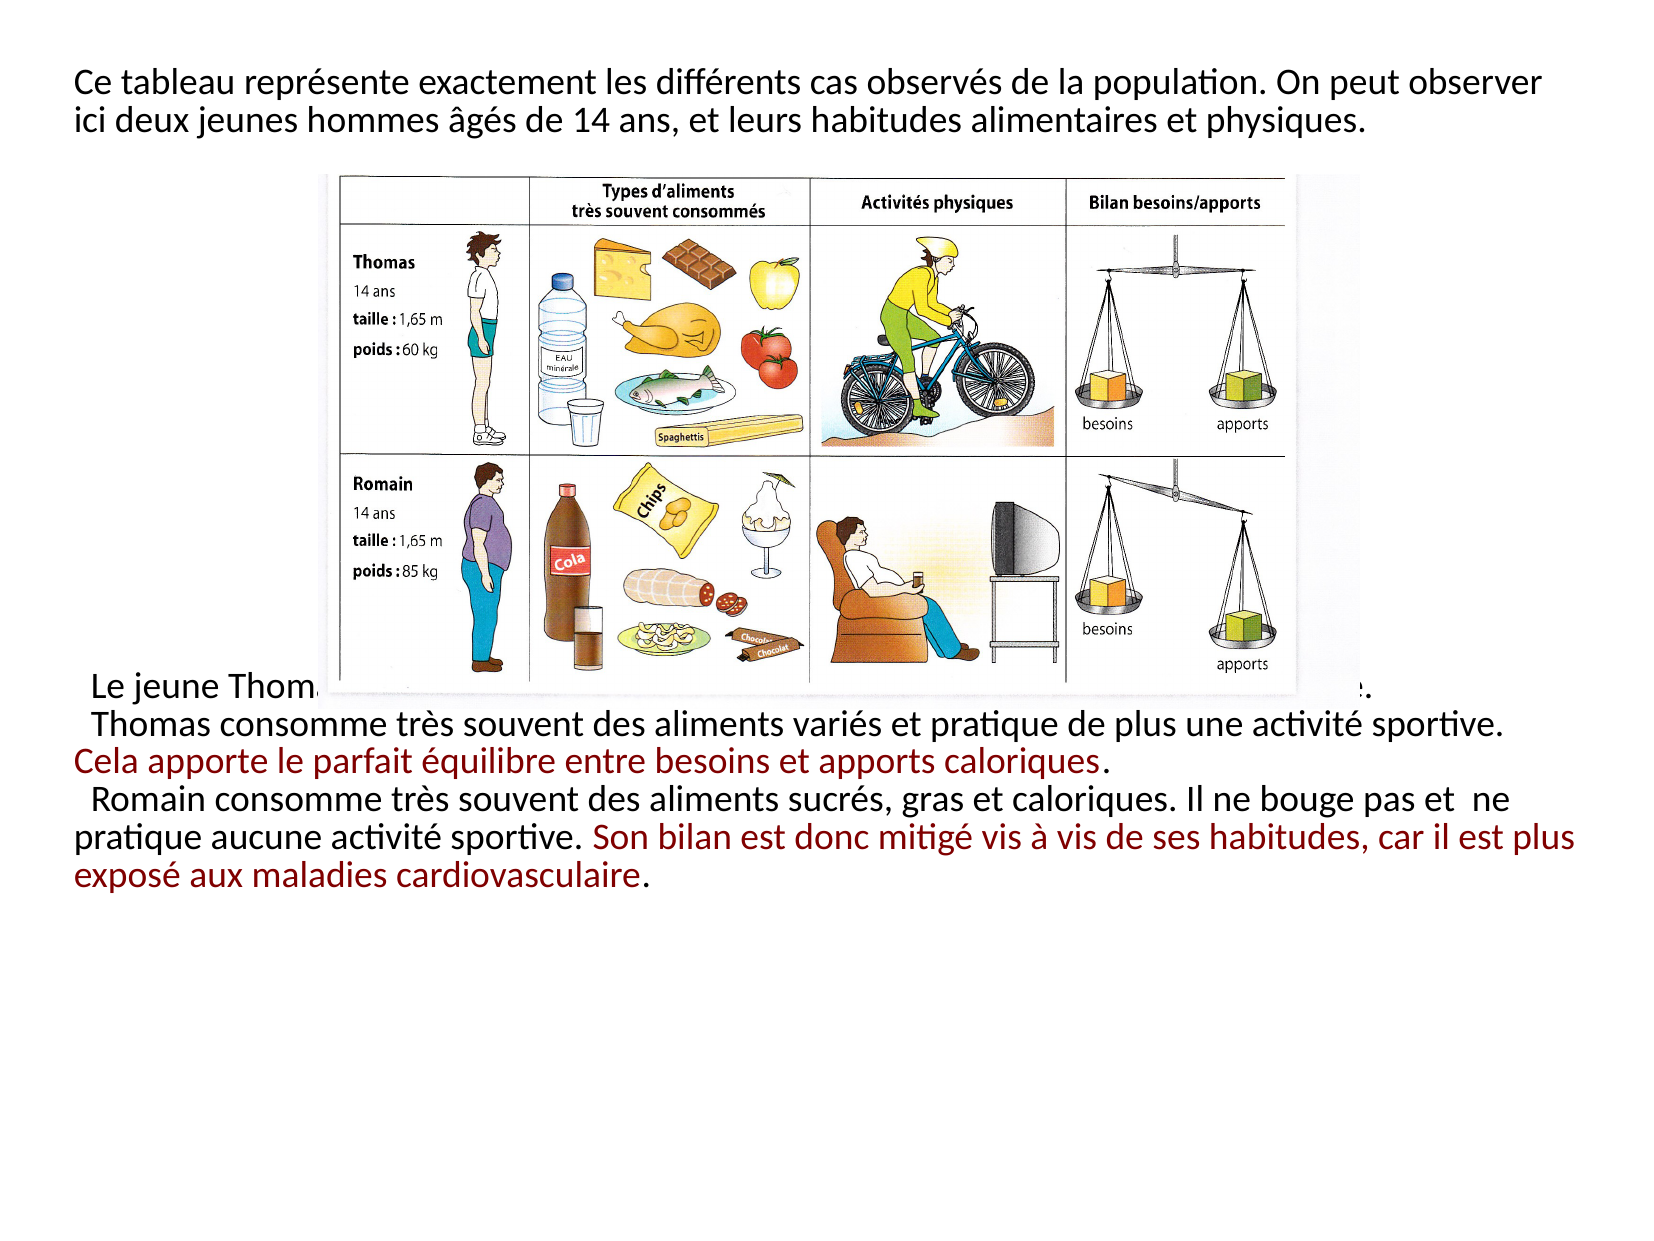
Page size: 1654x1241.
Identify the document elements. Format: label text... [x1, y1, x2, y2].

text_box Ce tableau représente exactement les différents cas observés de la population. On peut observer ici deux jeunes hommes âgés de 14 ans, et leurs habitudes alimentaires et physiques. Tableau représentant deux exemples types de la population Le jeune Thomas est l'exemple à suivre et le jeune Romain l'exemple à ne pas suivre. Thomas consomme très souvent des aliments variés et pratique de plus une activité sportive. Cela apporte le parfait équilibre entre besoins et apports caloriques. Romain consomme très souvent des aliments sucrés, gras et caloriques. Il ne bouge pas et ne pratique aucune activité sportive. Son bilan est donc mitigé vis à vis de ses habitudes, car il est plus exposé aux maladies cardiovasculaire. [59, 59, 1595, 1219]
picture [318, 174, 1360, 709]
